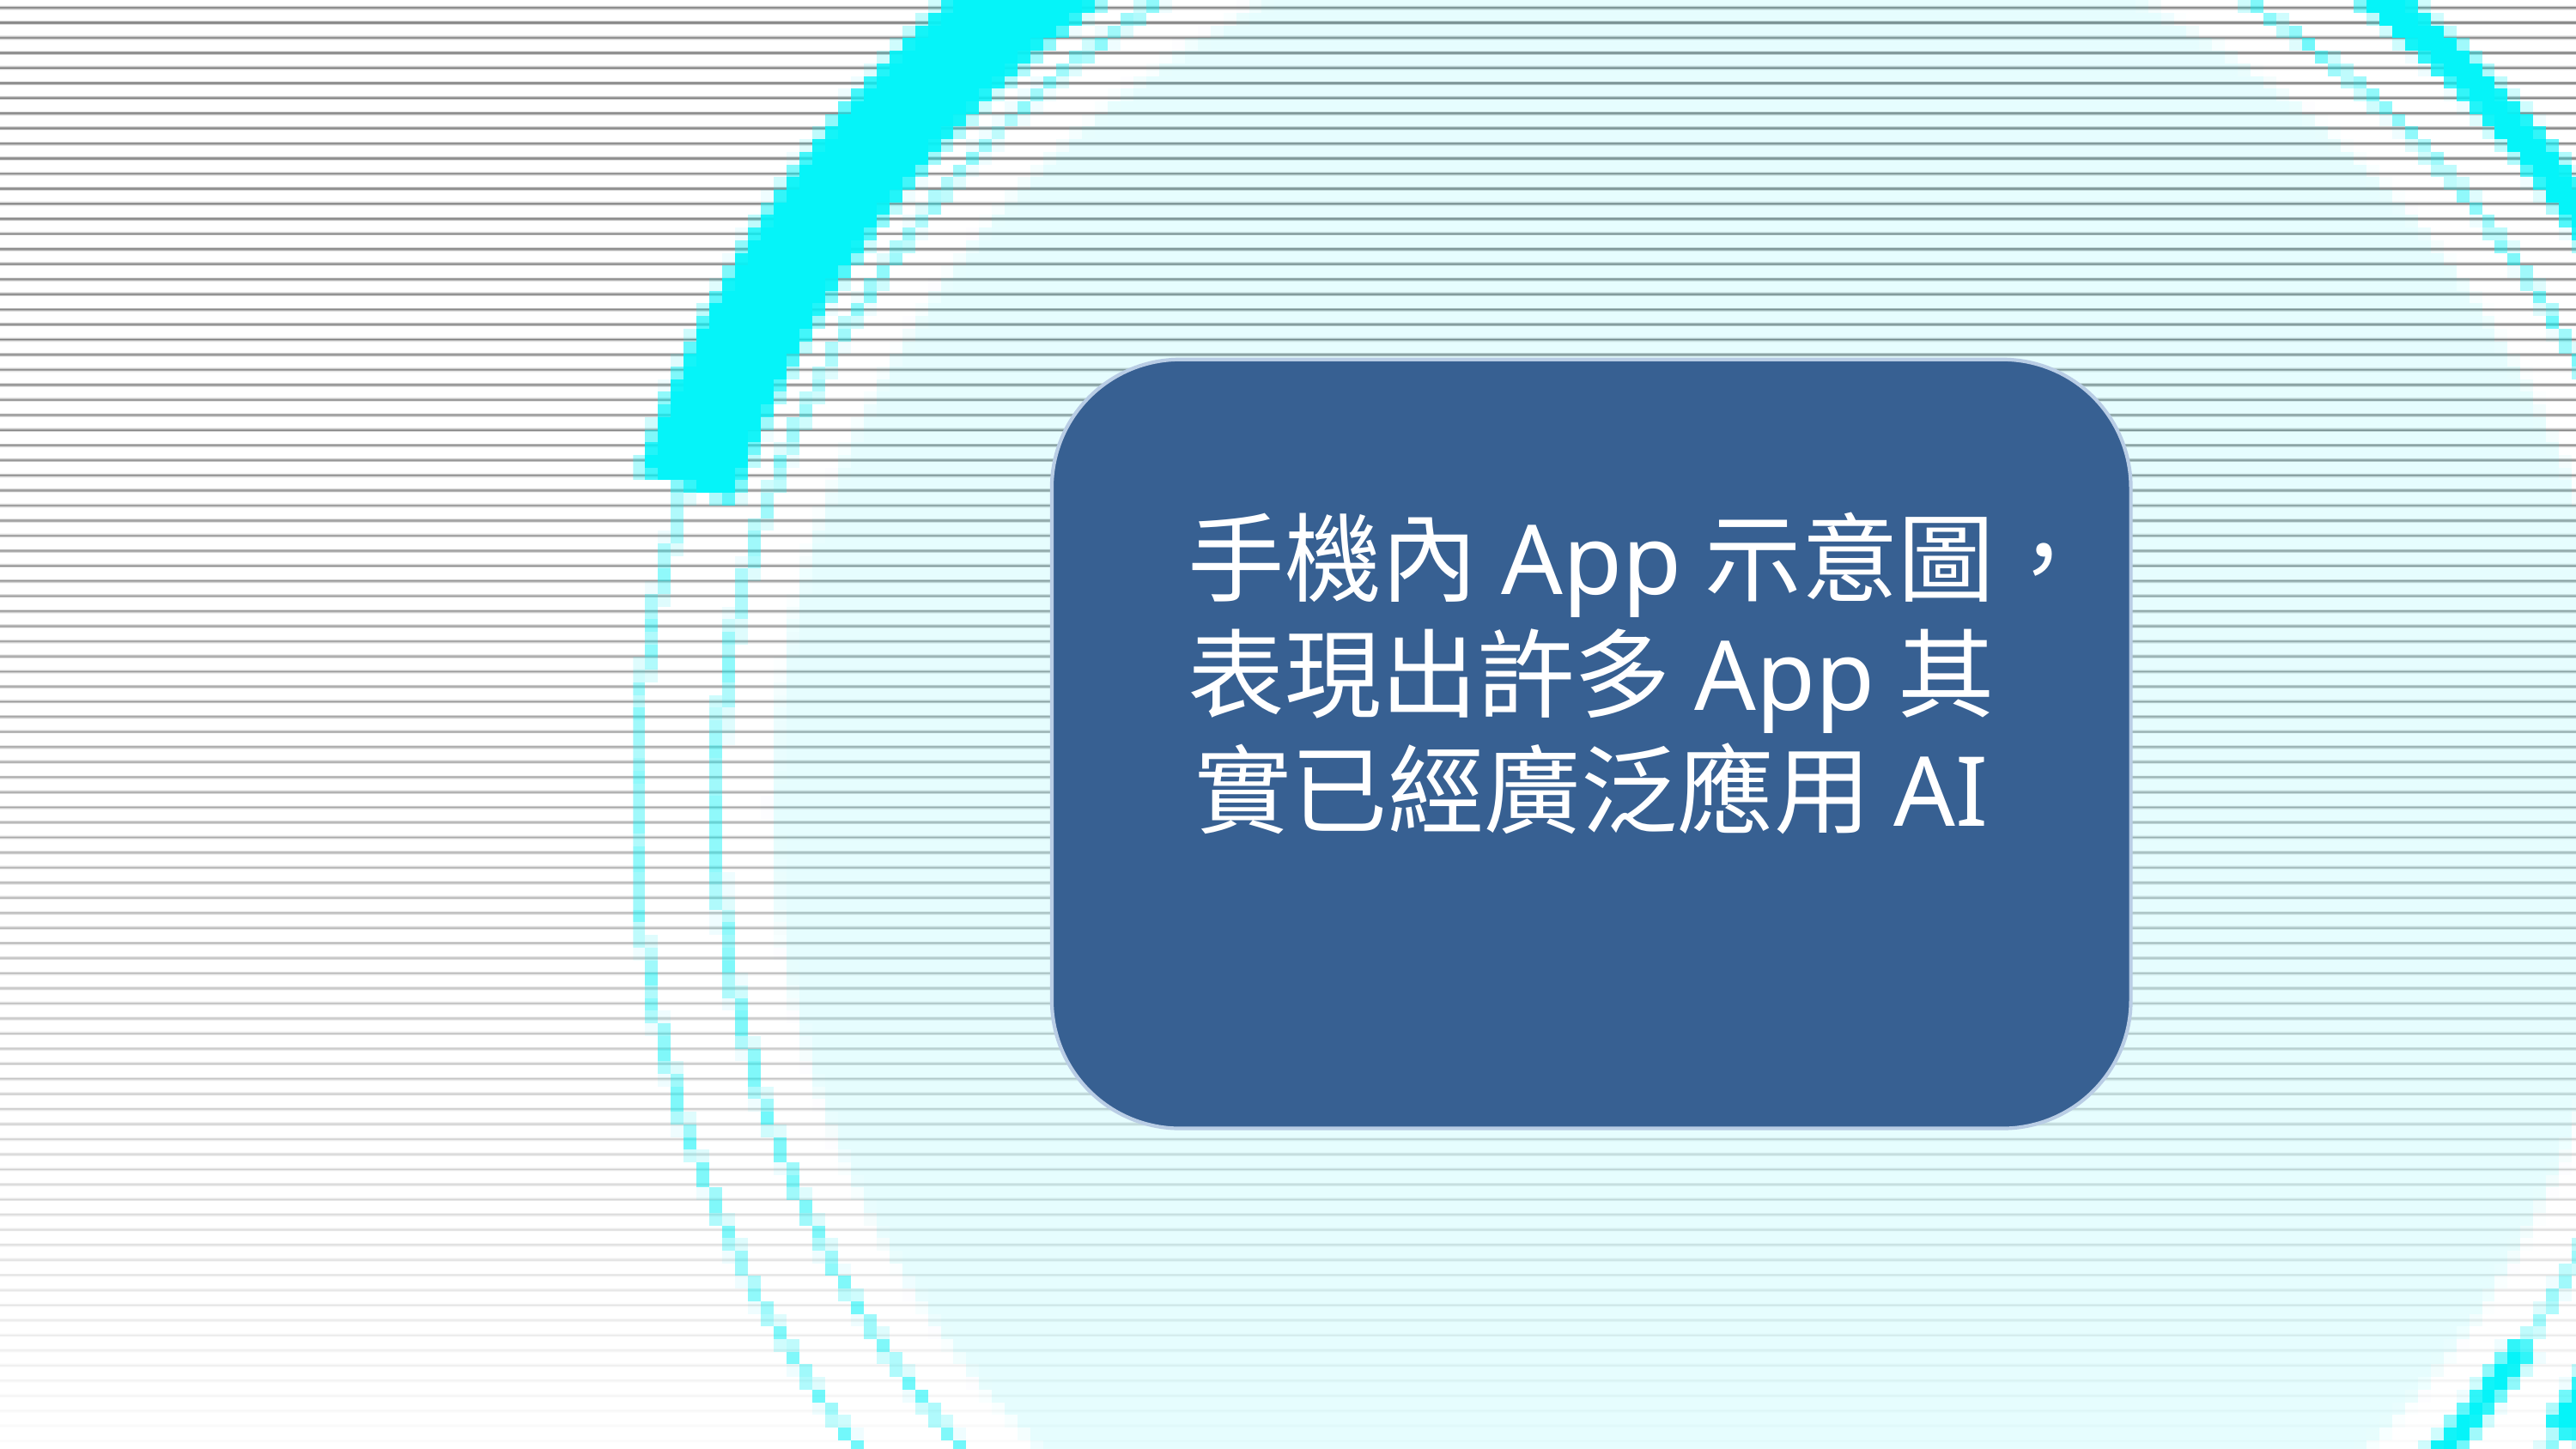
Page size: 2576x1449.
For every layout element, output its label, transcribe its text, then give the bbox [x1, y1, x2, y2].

text_box [0, 0, 2576, 1449]
text_box 手機內App示意圖，表現出許多App其實已經廣泛應用AI [1156, 491, 2027, 856]
